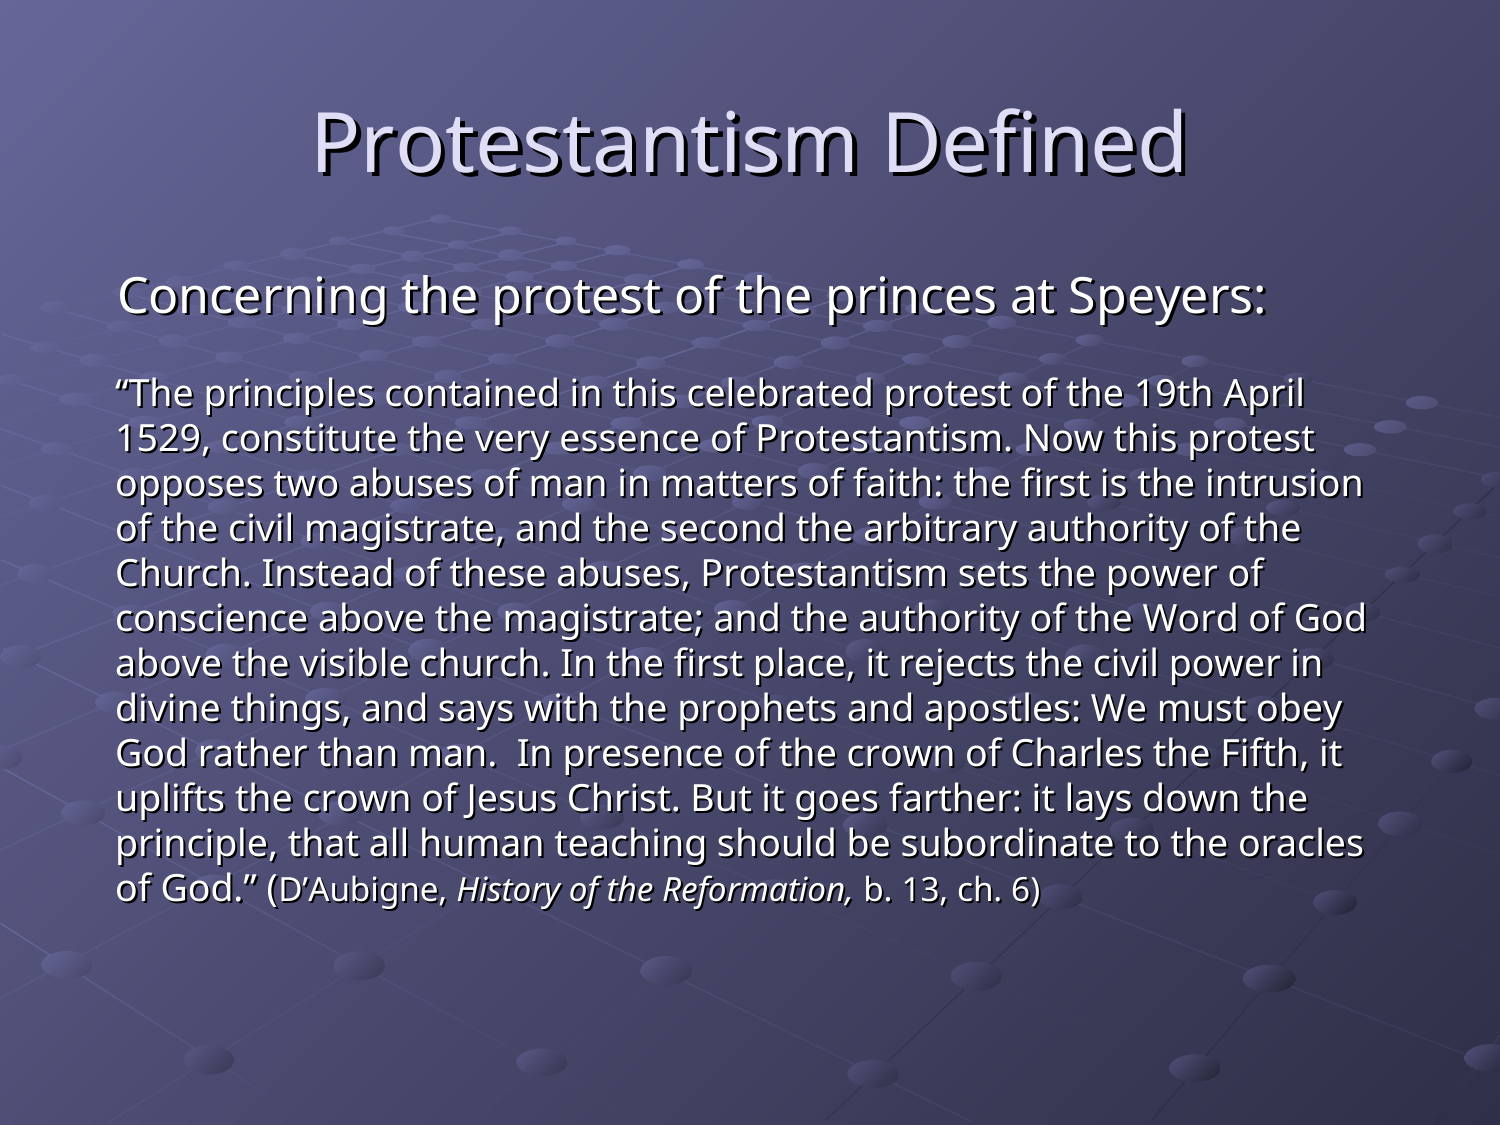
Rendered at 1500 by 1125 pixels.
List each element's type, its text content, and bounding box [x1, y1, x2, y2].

text_box “The principles contained in this celebrated protest of the 19th April 1529, constitute the very essence of Protestantism. Now this protest opposes two abuses of man in matters of faith: the first is the intrusion of the civil magistrate, and the second the arbitrary authority of the Church. Instead of these abuses, Protestantism sets the power of conscience above the magistrate; and the authority of the Word of God above the visible church. In the first place, it rejects the civil power in divine things, and says with the prophets and apostles: We must obey God rather than man. In presence of the crown of Charles the Fifth, it uplifts the crown of Jesus Christ. But it goes farther: it lays down the principle, that all human teaching should be subordinate to the oracles of God.” (D’Aubigne, History of the Reformation, b. 13, ch. 6) [100, 361, 1400, 918]
text_box Concerning the protest of the princes at Speyers: [102, 255, 1388, 331]
title Protestantism Defined [75, 45, 1426, 233]
